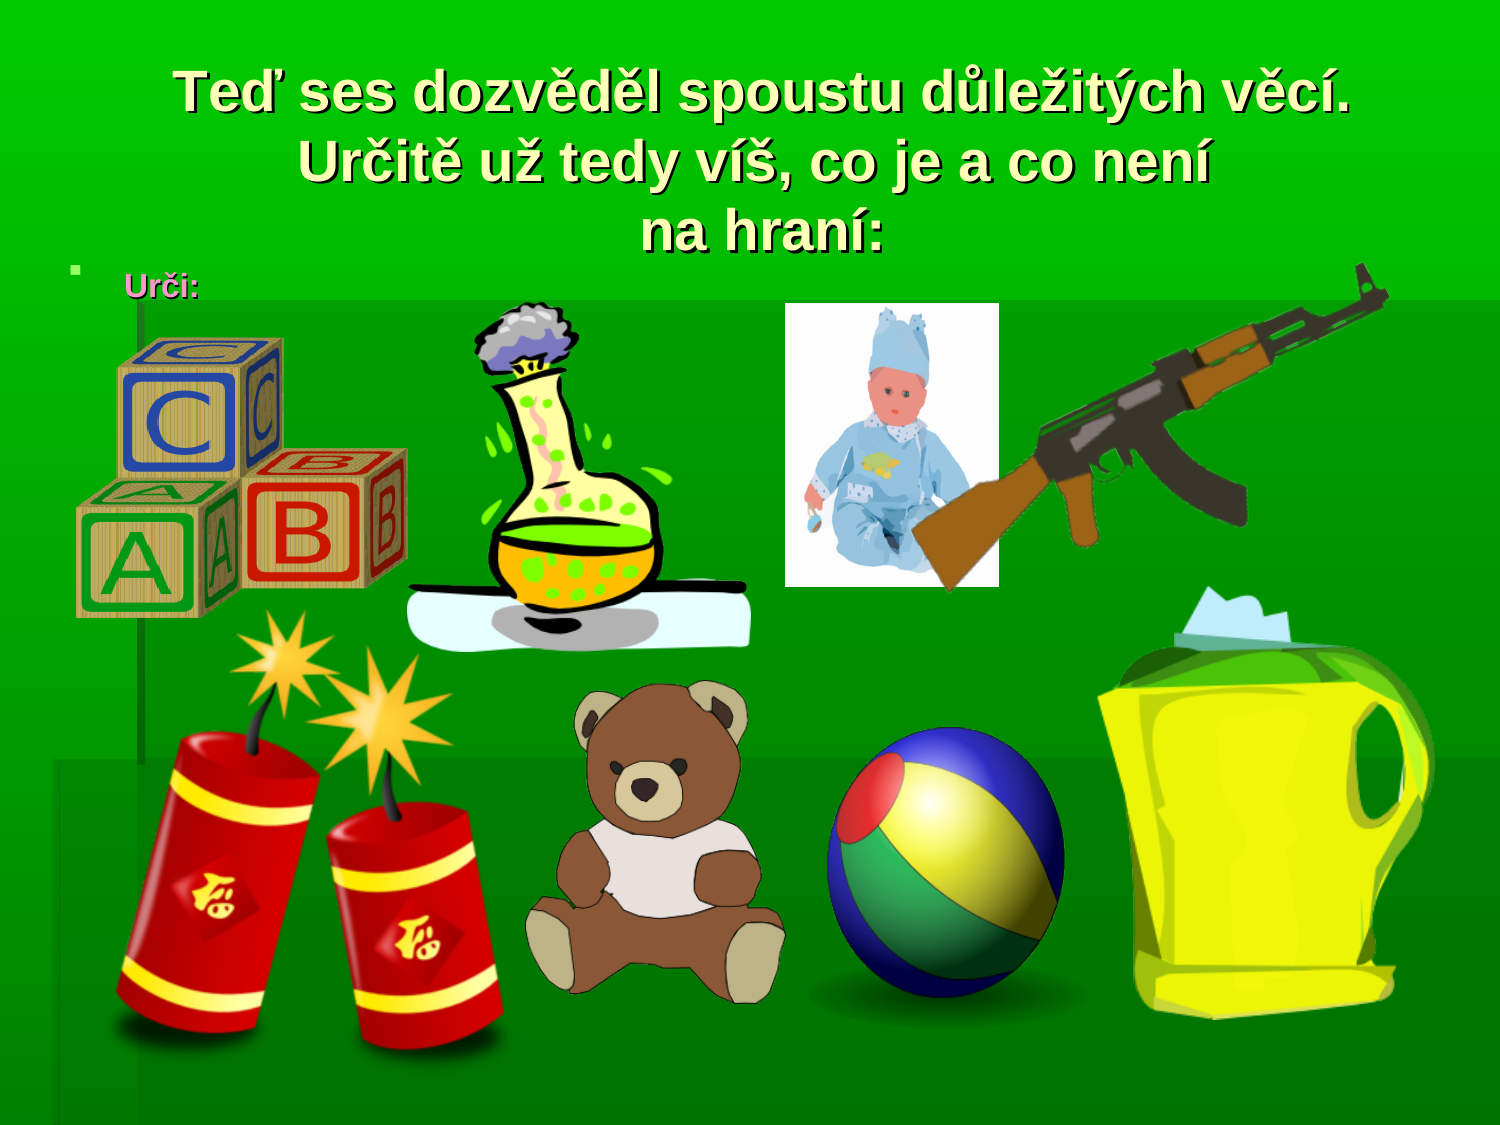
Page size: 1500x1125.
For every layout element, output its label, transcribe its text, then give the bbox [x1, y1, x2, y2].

picture [76, 302, 751, 1077]
title Teď ses dozvěděl spoustu důležitých věcí. Určitě už tedy víš, co je a co není na hraní: [75, 40, 1451, 276]
list Urči: [53, 231, 782, 1001]
picture [785, 258, 1451, 1031]
picture [525, 680, 786, 1004]
